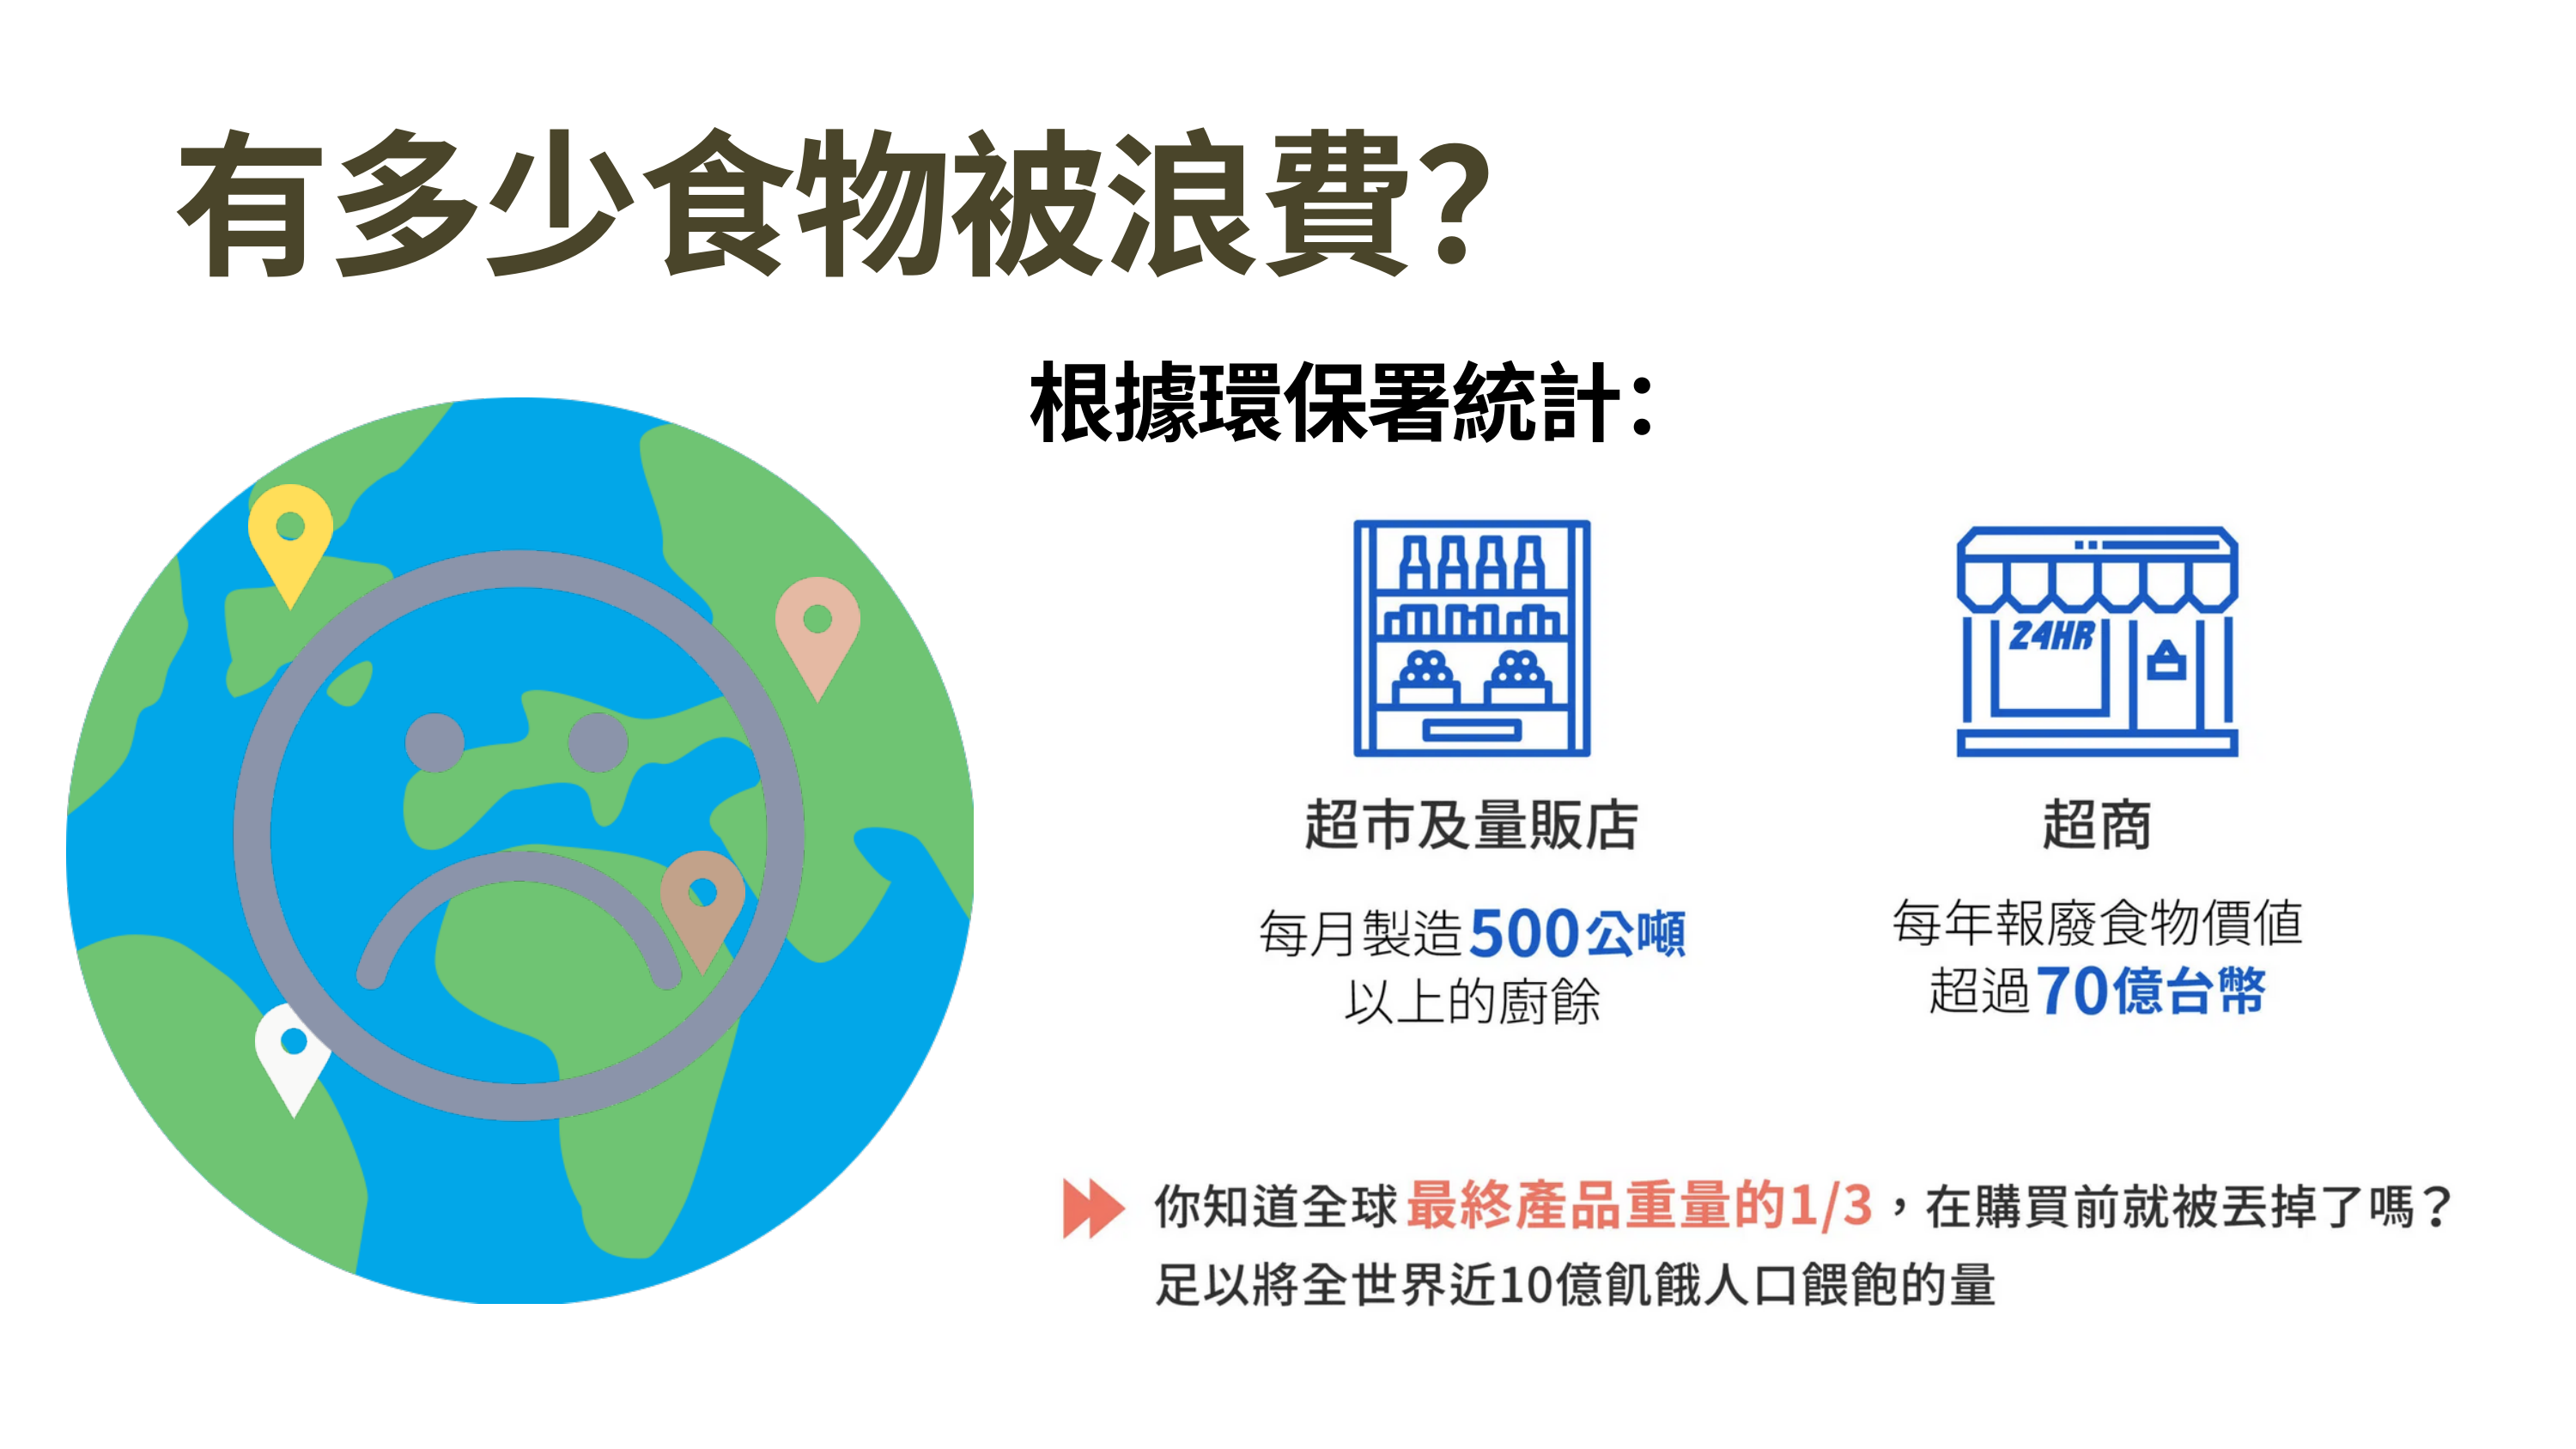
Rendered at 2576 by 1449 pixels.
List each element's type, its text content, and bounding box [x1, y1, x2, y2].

picture [1015, 484, 2486, 1328]
text_box 有多少食物被浪費？ [45, 69, 1701, 278]
picture [66, 397, 974, 1304]
text_box 根據環保署統計： [1000, 330, 1735, 444]
